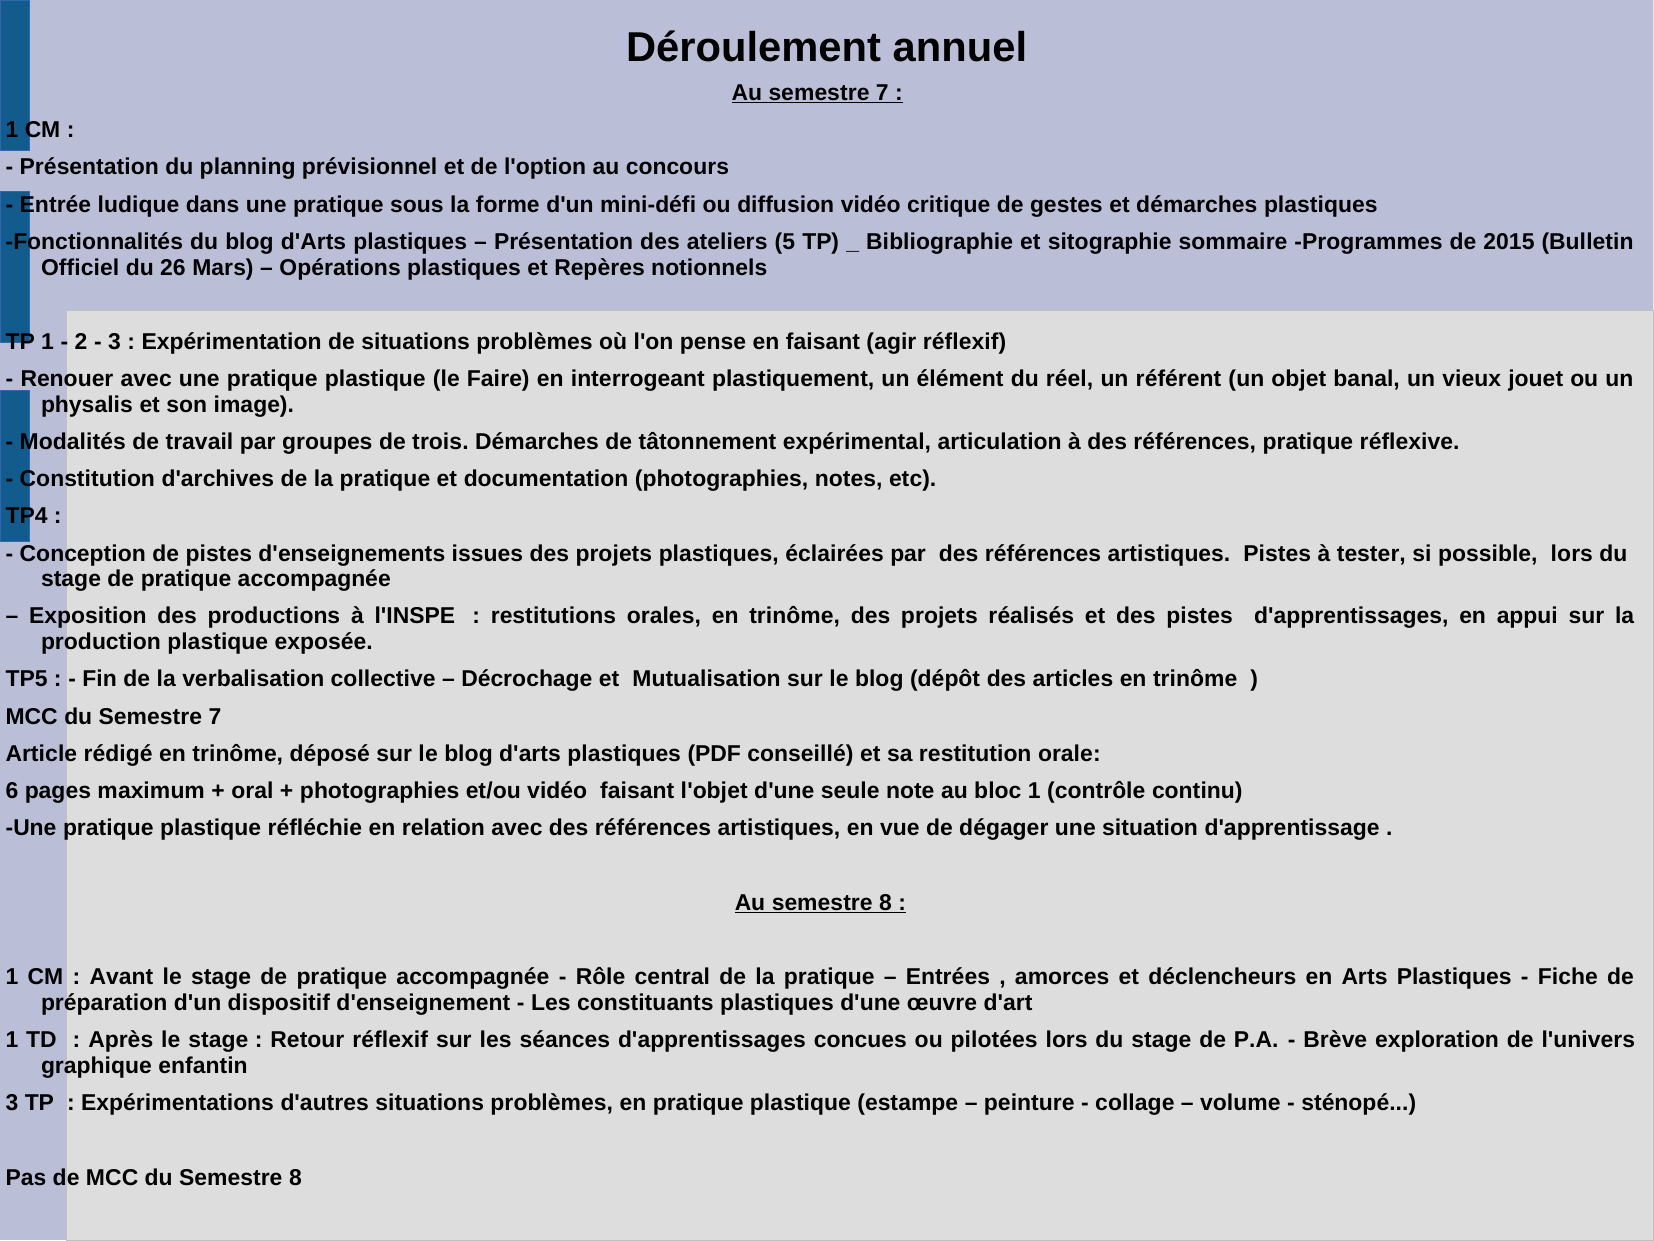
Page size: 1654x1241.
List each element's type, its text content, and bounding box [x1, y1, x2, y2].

subtitle Au semestre 7 : 1 CM : - Présentation du planning prévisionnel et de l'option au concours - Entrée ludique dans une pratique sous la forme d'un mini-défi ou diffusion vidéo critique de gestes et démarches plastiques -Fonctionnalités du blog d'Arts plastiques – Présentation des ateliers (5 TP) _ Bibliographie et sitographie sommaire -Programmes de 2015 (Bulletin Officiel du 26 Mars) – Opérations plastiques et Repères notionnels TP 1 - 2 - 3 : Expérimentation de situations problèmes où l'on pense en faisant (agir réflexif) - Renouer avec une pratique plastique (le Faire) en interrogeant plastiquement, un élément du réel, un référent (un objet banal, un vieux jouet ou un physalis et son image). - Modalités de travail par groupes de trois. Démarches de tâtonnement expérimental, articulation à des références, pratique réflexive. - Constitution d'archives de la pratique et documentation (photographies, notes, etc). TP4 : - Conception de pistes d'enseignements issues des projets plastiques, éclairées par des références artistiques. Pistes à tester, si possible, lors du stage de pratique accompagnée – Exposition des productions à l'INSPE : restitutions orales, en trinôme, des projets réalisés et des pistes d'apprentissages, en appui sur la production plastique exposée. TP5 : - Fin de la verbalisation collective – Décrochage et Mutualisation sur le blog (dépôt des articles en trinôme ) MCC du Semestre 7 Article rédigé en trinôme, déposé sur le blog d'arts plastiques (PDF conseillé) et sa restitution orale: 6 pages maximum + oral + photographies et/ou vidéo faisant l'objet d'une seule note au bloc 1 (contrôle continu) -Une pratique plastique réfléchie en relation avec des références artistiques, en vue de dégager une situation d'apprentissage . Au semestre 8 : 1 CM : Avant le stage de pratique accompagnée - Rôle central de la pratique – Entrées , amorces et déclencheurs en Arts Plastiques - Fiche de préparation d'un dispositif d'enseignement - Les constituants plastiques d'une œuvre d'art 1 TD : Après le stage : Retour réflexif sur les séances d'apprentissages concues ou pilotées lors du stage de P.A. - Brève exploration de l'univers graphique enfantin 3 TP : Expérimentations d'autres situations problèmes, en pratique plastique (estampe – peinture - collage – volume - sténopé...) Pas de MCC du Semestre 8 [5, 0, 1636, 1241]
